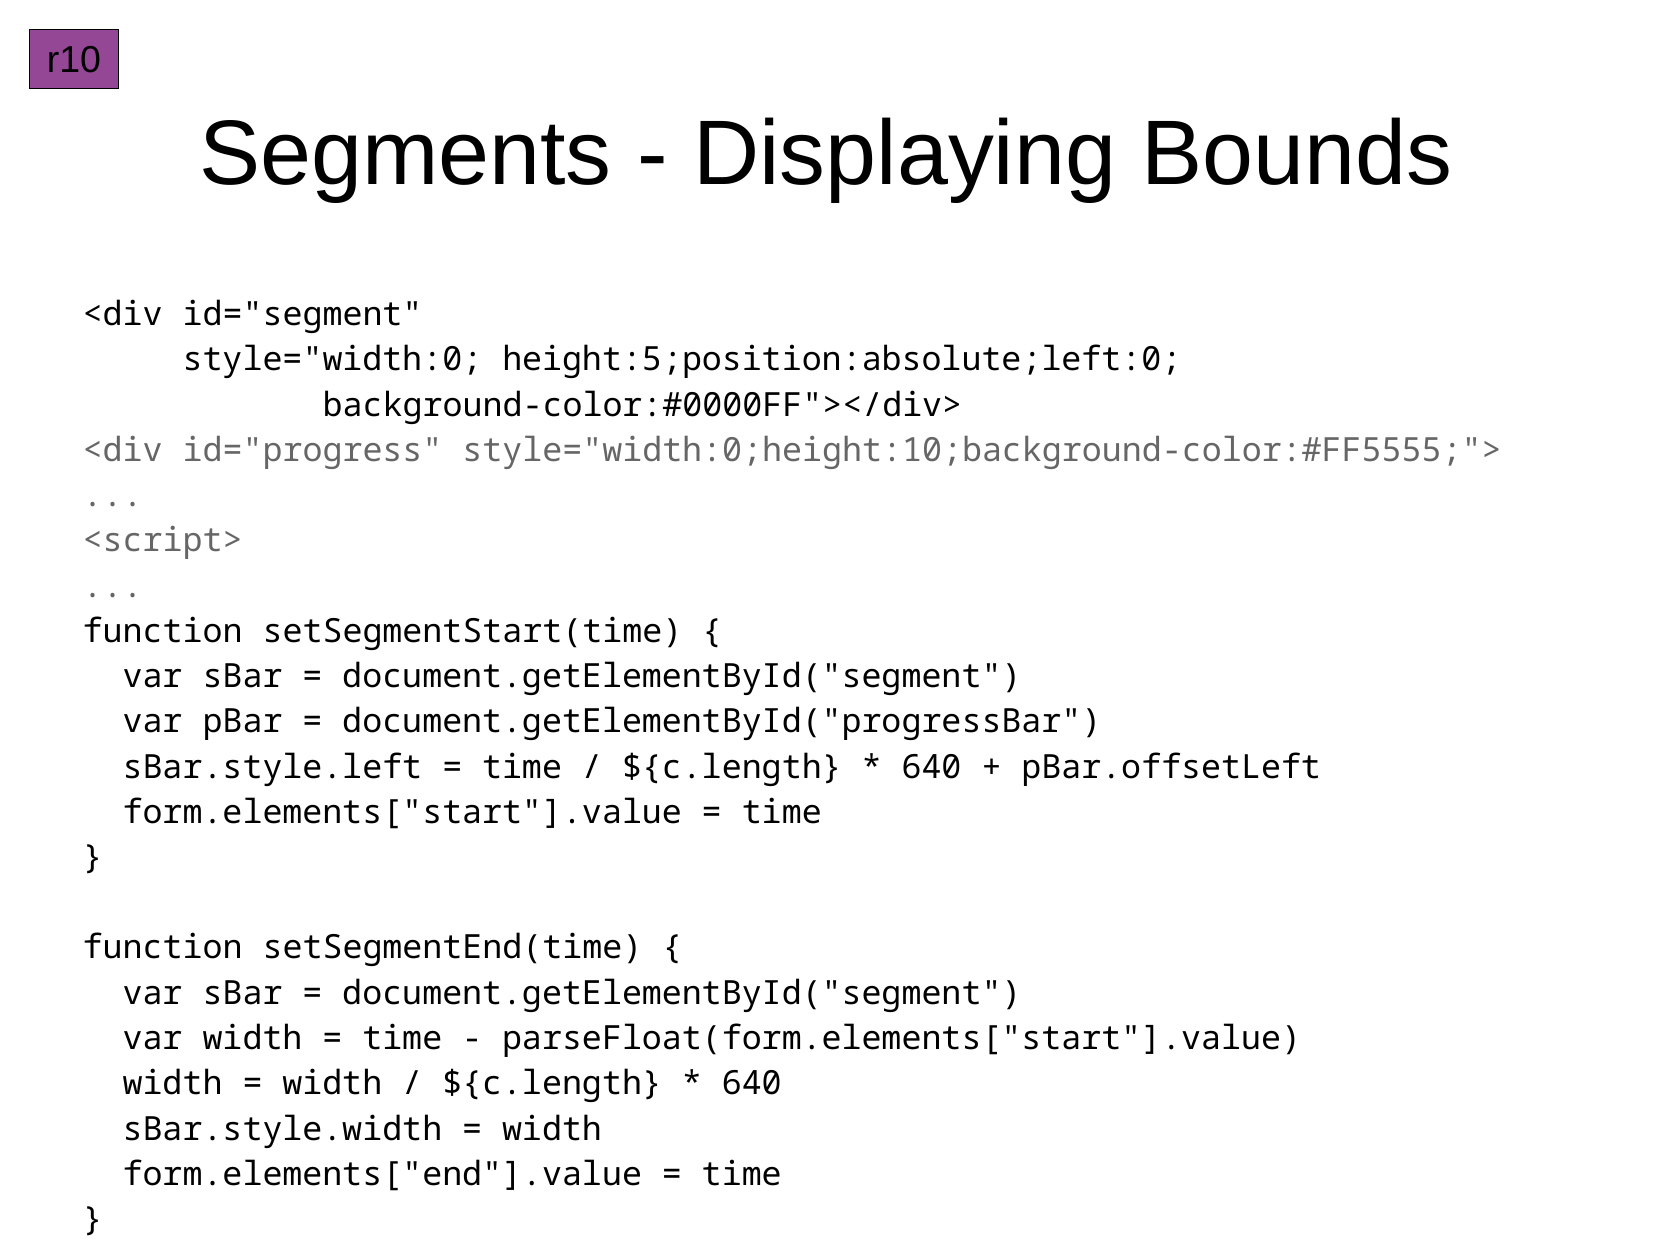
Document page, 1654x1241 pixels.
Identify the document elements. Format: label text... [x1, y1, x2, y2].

text_box r10 [29, 29, 119, 89]
title Segments - Displaying Bounds [82, 56, 1571, 250]
list <div id="segment" style="width:0; height:5;position:absolute;left:0; background-color:#0000FF"></div> <div id="progress" style="width:0;height:10;background-color:#FF5555;"> ... <script> ... function setSegmentStart(time) { var sBar = document.getElementById("segment") var pBar = document.getElementById("progressBar") sBar.style.left = time / ${c.length} * 640 + pBar.offsetLeft form.elements["start"].value = time } function setSegmentEnd(time) { var sBar = document.getElementById("segment") var width = time - parseFloat(form.elements["start"].value) width = width / ${c.length} * 640 sBar.style.width = width form.elements["end"].value = time } [82, 290, 1571, 1182]
